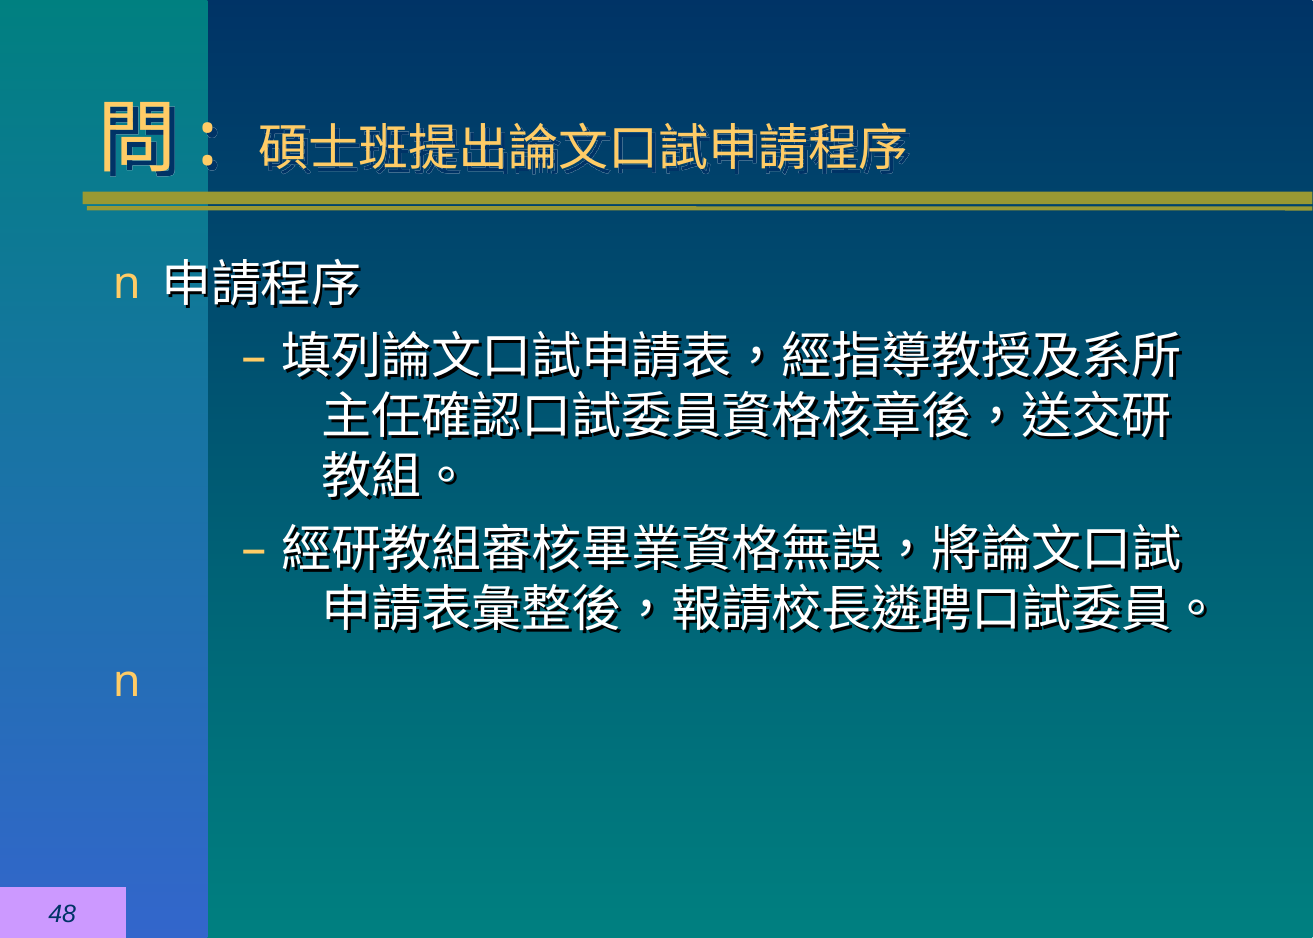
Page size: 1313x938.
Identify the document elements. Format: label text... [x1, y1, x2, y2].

text_box 48 [0, 887, 125, 938]
text_box [0, 0, 207, 938]
list 申請程序 填列論文口試申請表，經指導教授及系所主任確認口試委員資格核章後，送交研教組。 經研教組審核畢業資格無誤，將論文口試申請表彙整後，報請校長遴聘口試委員。 [99, 244, 1201, 844]
title 問: 碩士班提出論文口試申請程序 [84, 36, 1280, 188]
